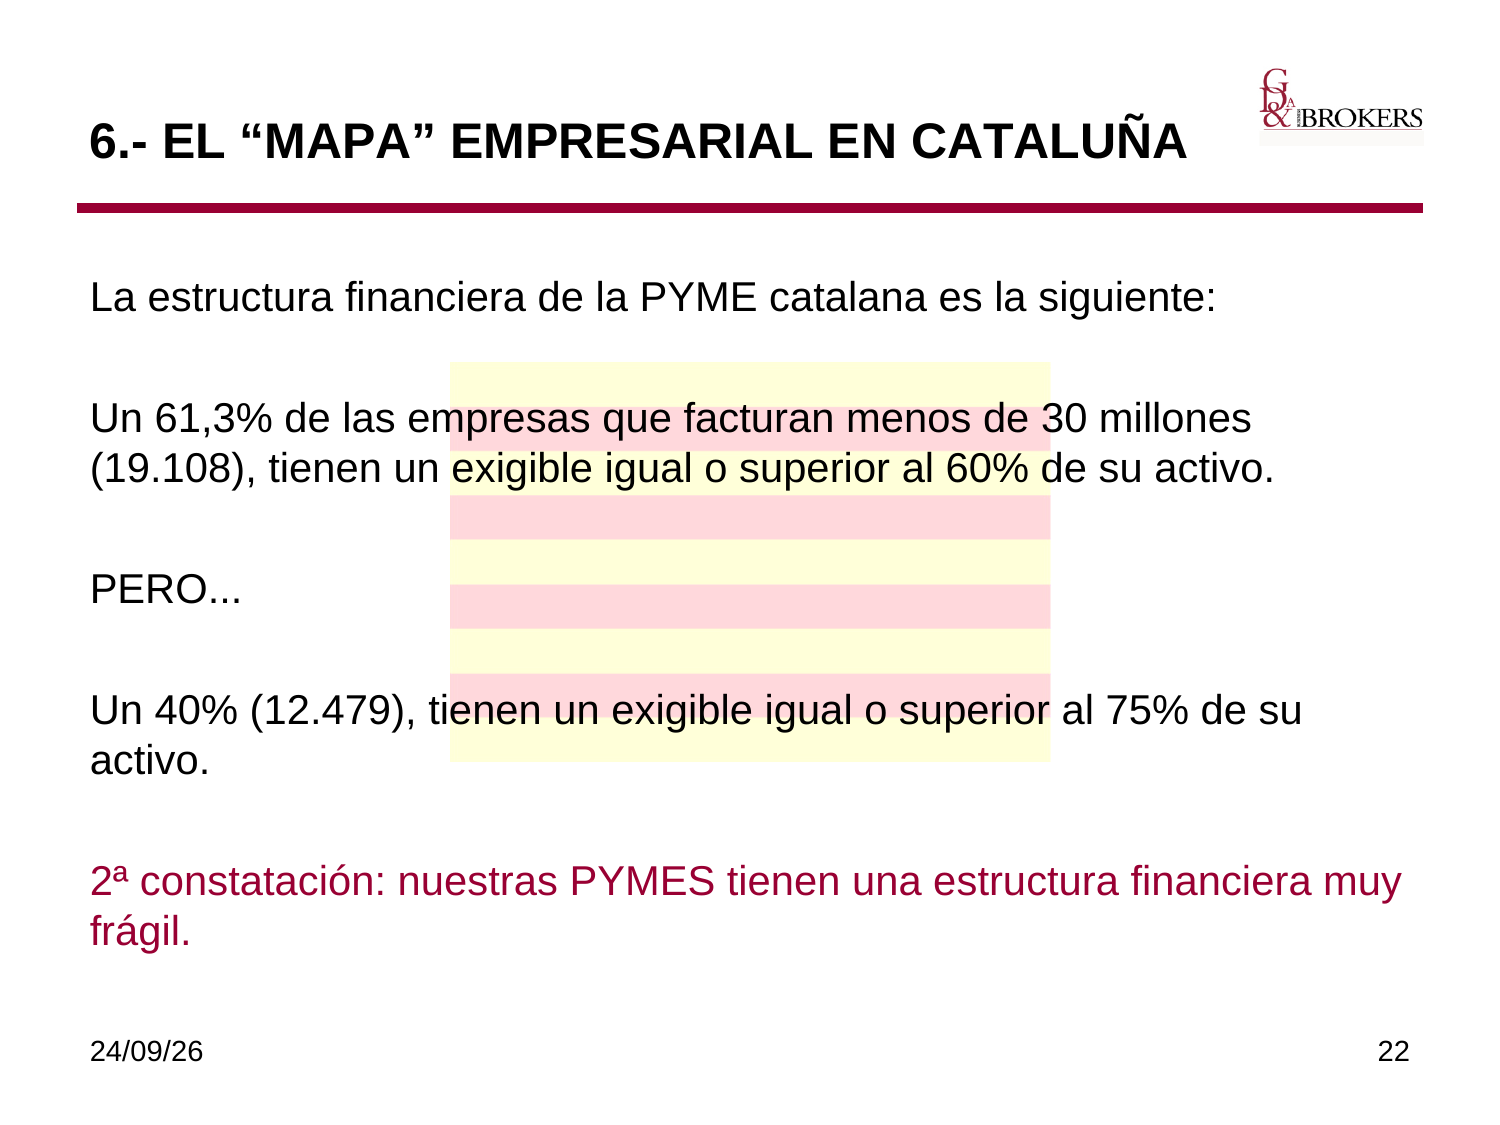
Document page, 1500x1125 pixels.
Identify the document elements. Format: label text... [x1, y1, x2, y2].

title 6.- EL “MAPA” EMPRESARIAL EN CATALUÑA [75, 45, 1426, 233]
list La estructura financiera de la PYME catalana es la siguiente: Un 61,3% de las empresas que facturan menos de 30 millones (19.108), tienen un exigible igual o superior al 60% de su activo. PERO... Un 40% (12.479), tienen un exigible igual o superior al 75% de su activo. 2ª constatación: nuestras PYMES tienen una estructura financiera muy frágil. [75, 262, 1426, 1006]
